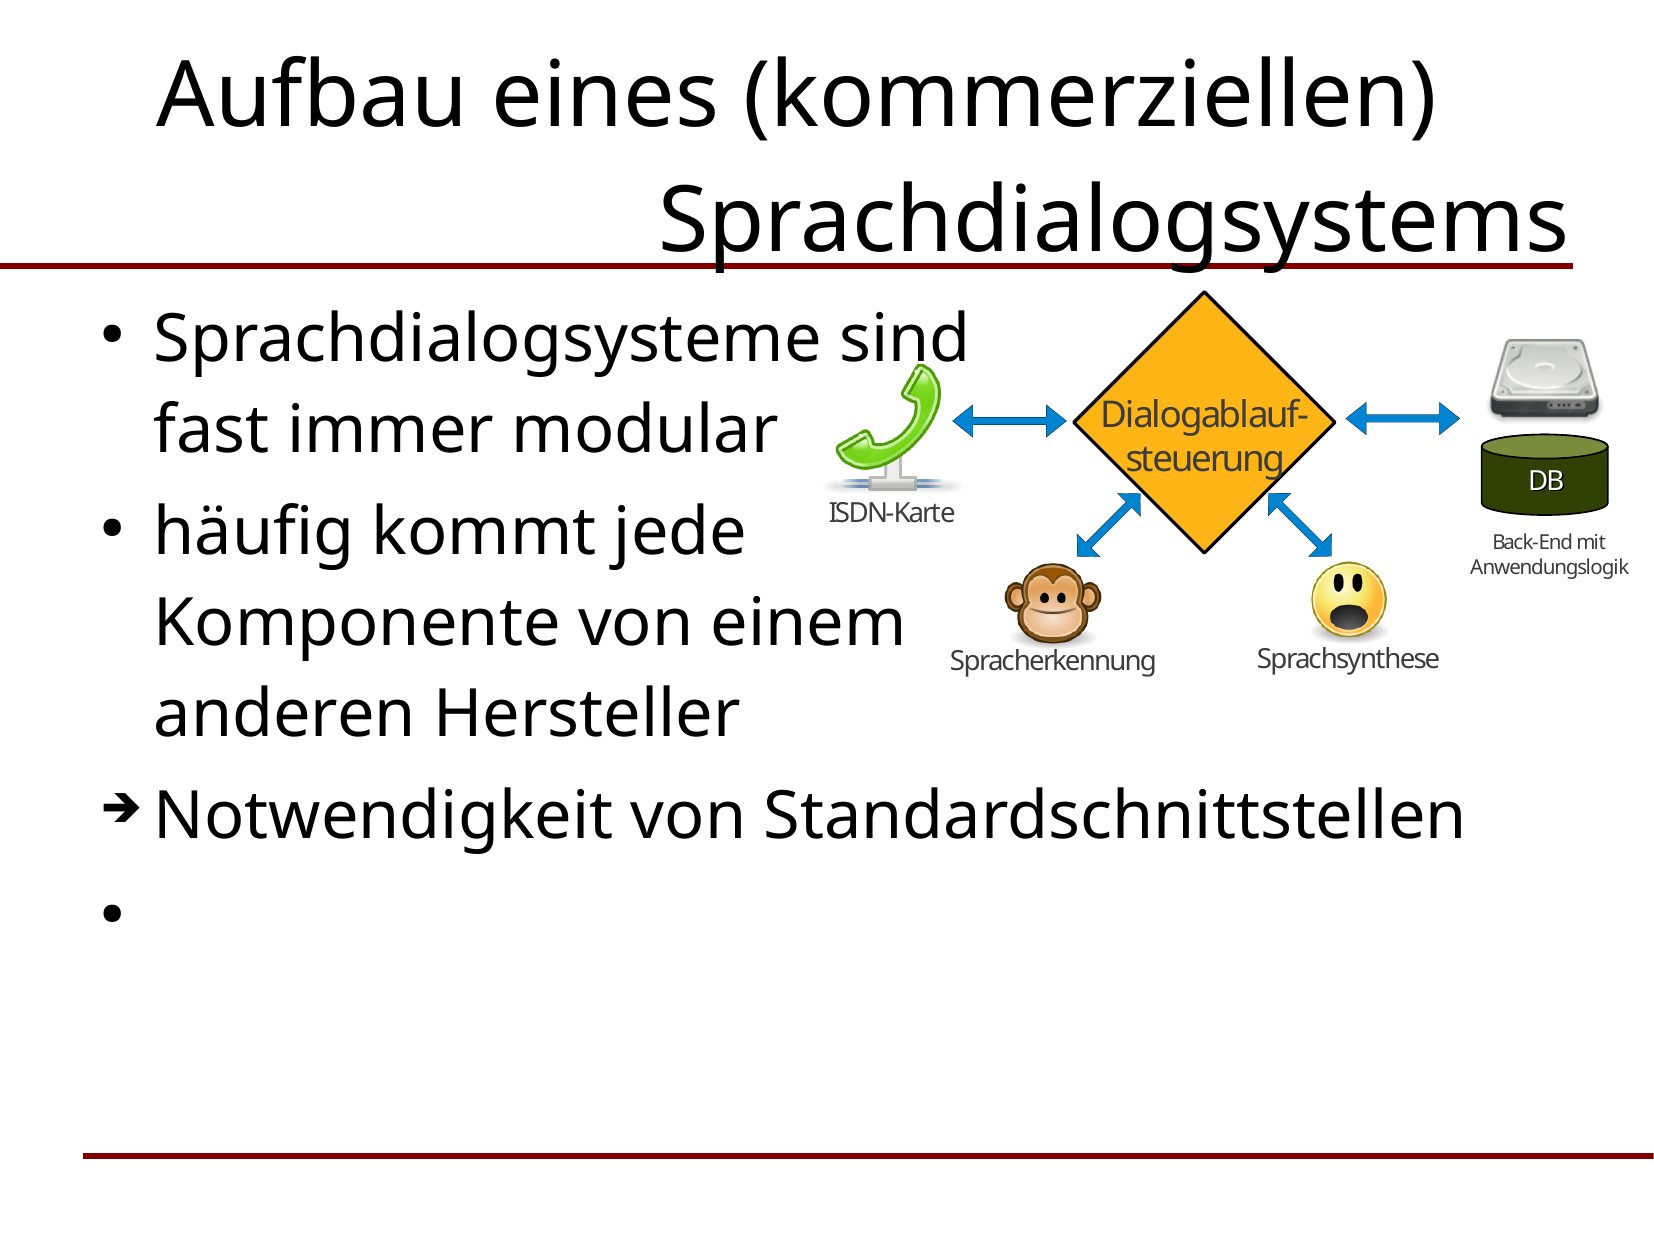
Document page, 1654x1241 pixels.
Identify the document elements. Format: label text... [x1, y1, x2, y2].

title Aufbau eines (kommerziellen) Sprachdialogsystems [82, 42, 1571, 264]
list Sprachdialogsysteme sind fast immer modular häufig kommt jede Komponente von einem anderen Hersteller Notwendigkeit von Standardschnittstellen [82, 290, 1571, 1188]
picture [820, 290, 1637, 677]
